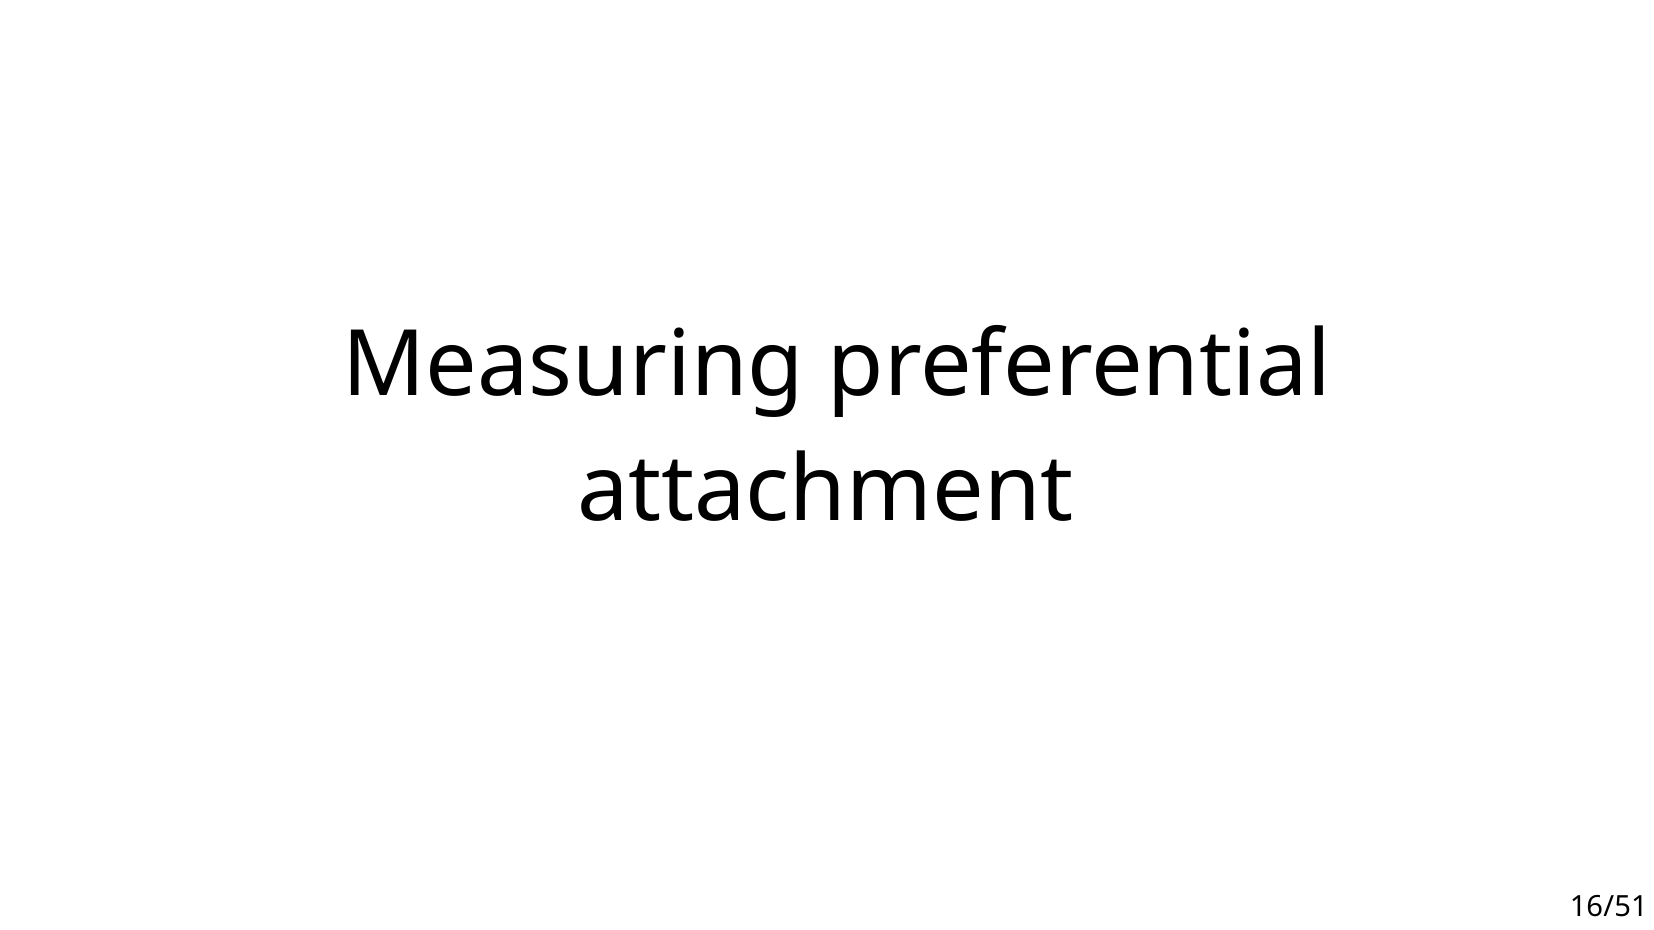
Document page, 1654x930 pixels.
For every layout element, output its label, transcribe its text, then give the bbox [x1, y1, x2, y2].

title Measuring preferential attachment [93, 320, 1582, 526]
